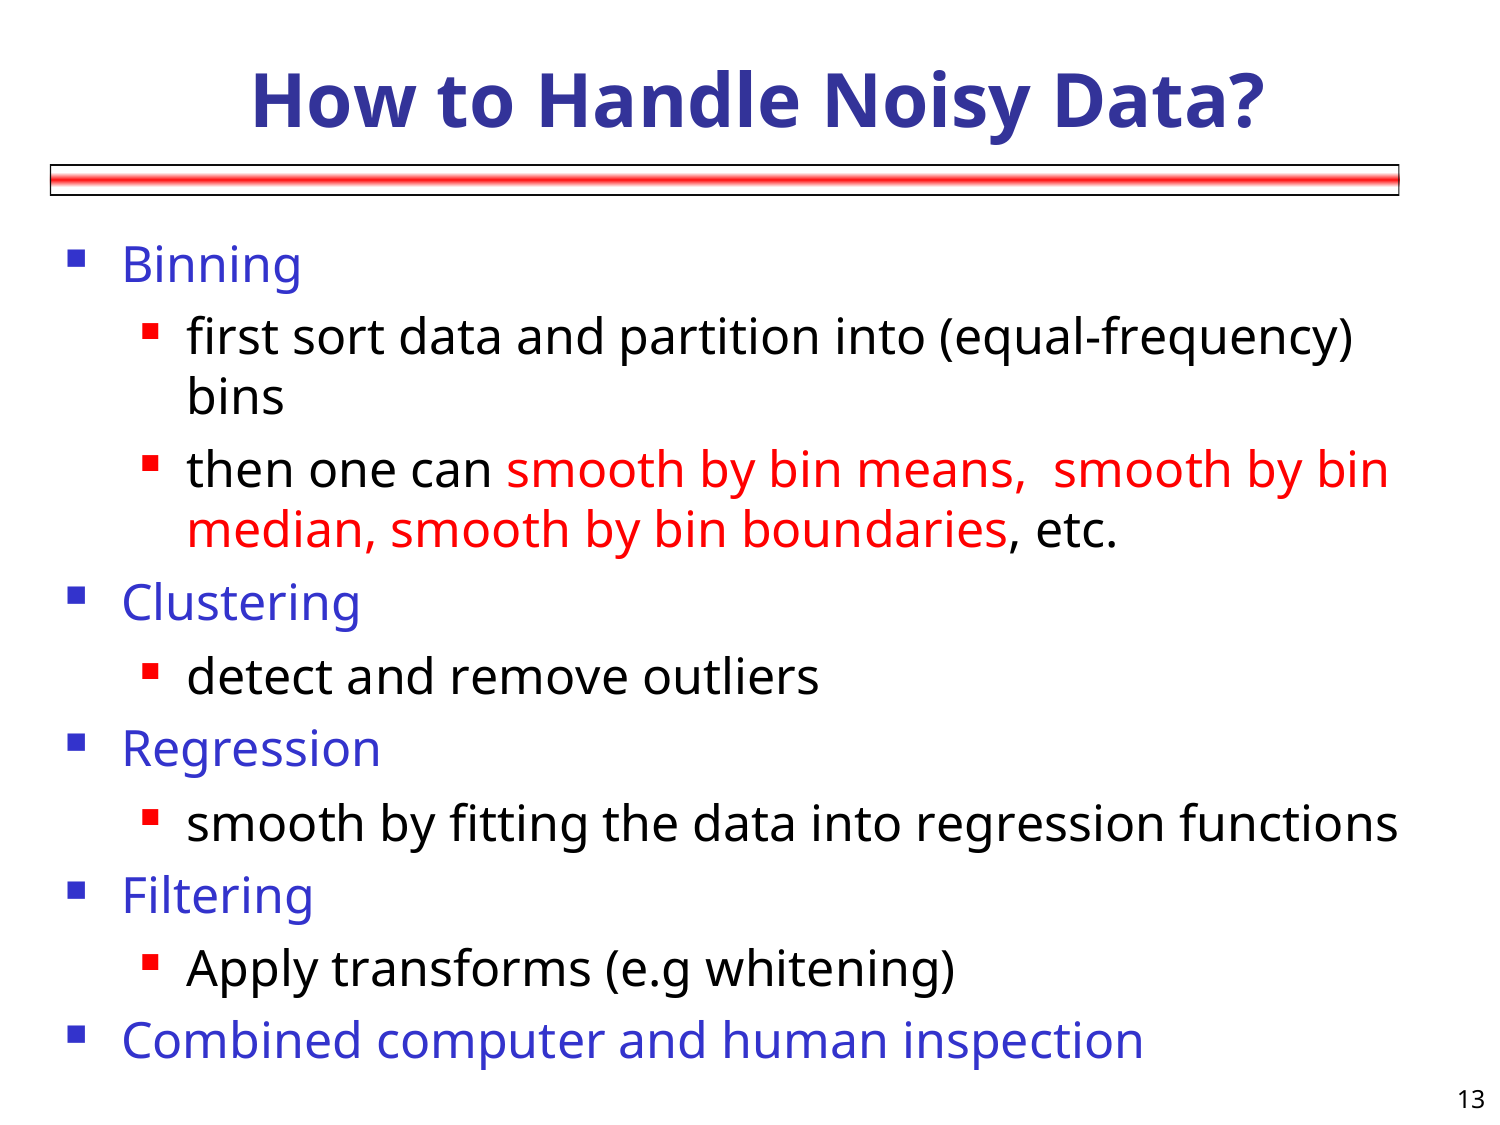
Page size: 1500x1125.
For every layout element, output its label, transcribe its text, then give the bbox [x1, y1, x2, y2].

text_box <number> [1425, 1062, 1500, 1125]
title How to Handle Noisy Data? [53, 44, 1463, 150]
list Binning first sort data and partition into (equal-frequency) bins then one can smooth by bin means, smooth by bin median, smooth by bin boundaries, etc. Clustering detect and remove outliers Regression smooth by fitting the data into regression functions Filtering Apply transforms (e.g whitening) Combined computer and human inspection [49, 224, 1425, 1125]
